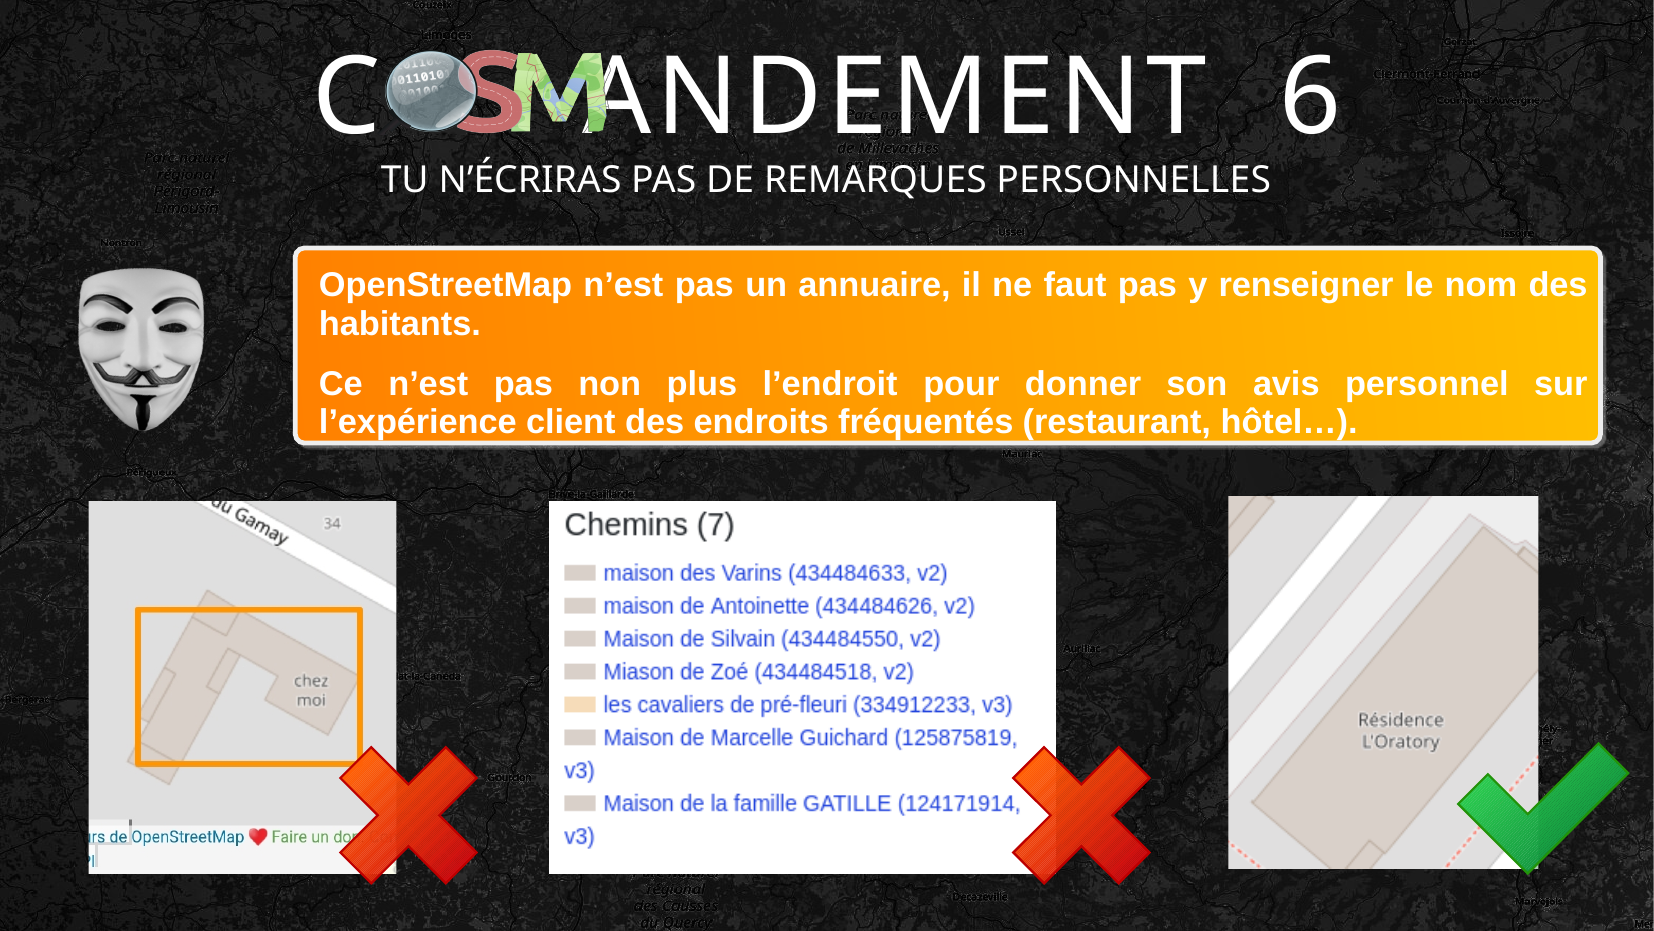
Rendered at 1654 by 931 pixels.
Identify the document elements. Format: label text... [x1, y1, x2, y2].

text_box [295, 248, 1601, 443]
text_box TU N’ÉCRIRAS PAS DE REMARQUES PERSONNELLES [330, 169, 1323, 213]
title C ANDEMENT 6 [301, 13, 1353, 169]
picture [0, 0, 1654, 931]
list OpenStreetMap n’est pas un annuaire, il ne faut pas y renseigner le nom des habitants. Ce n’est pas non plus l’endroit pour donner son avis personnel sur l’expérience client des endroits fréquentés (restaurant, hôtel…). [318, 265, 1589, 443]
